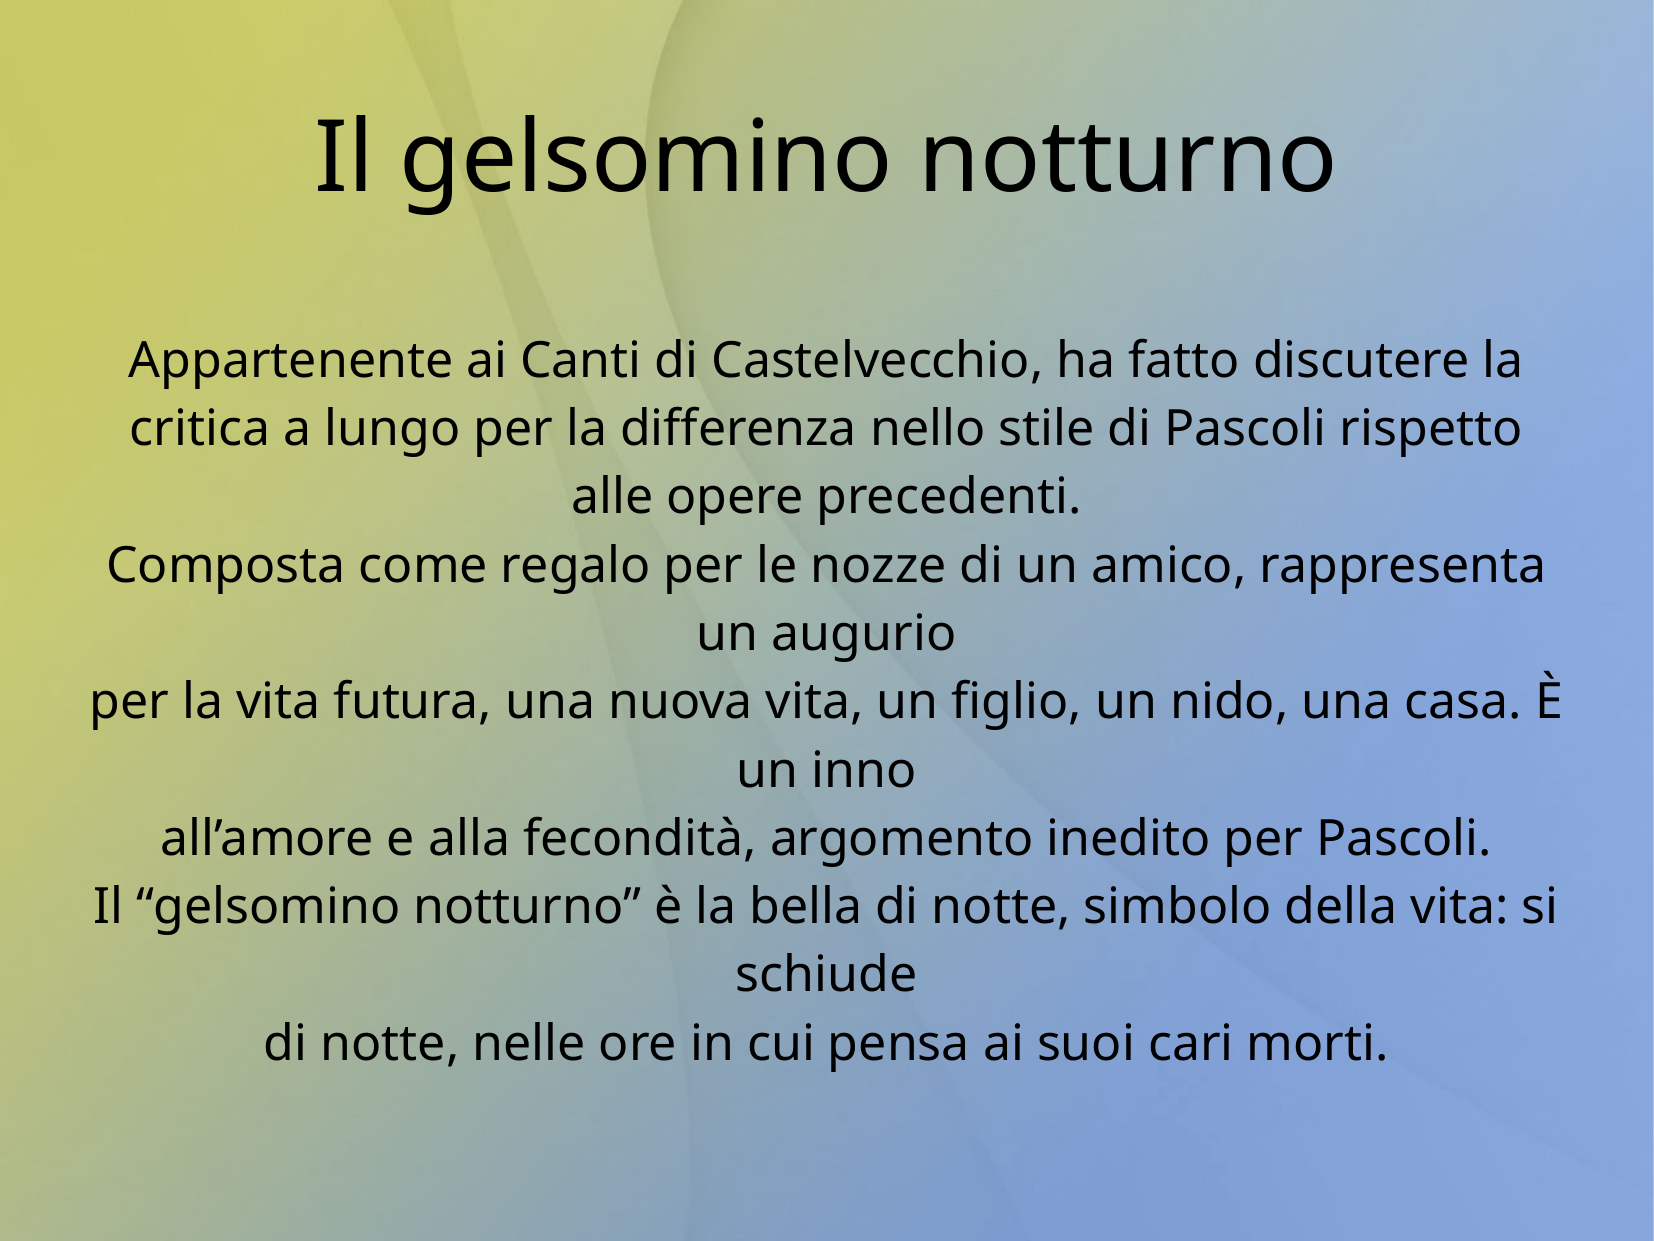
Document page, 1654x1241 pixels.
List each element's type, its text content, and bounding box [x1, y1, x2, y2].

picture [0, 0, 1654, 1241]
title Il gelsomino notturno [82, 49, 1571, 257]
subtitle Appartenente ai Canti di Castelvecchio, ha fatto discutere la critica a lungo per la differenza nello stile di Pascoli rispetto alle opere precedenti. Composta come regalo per le nozze di un amico, rappresenta un augurio per la vita futura, una nuova vita, un figlio, un nido, una casa. È un inno all’amore e alla fecondità, argomento inedito per Pascoli. Il “gelsomino notturno” è la bella di notte, simbolo della vita: si schiude di notte, nelle ore in cui pensa ai suoi cari morti. [82, 290, 1571, 1109]
